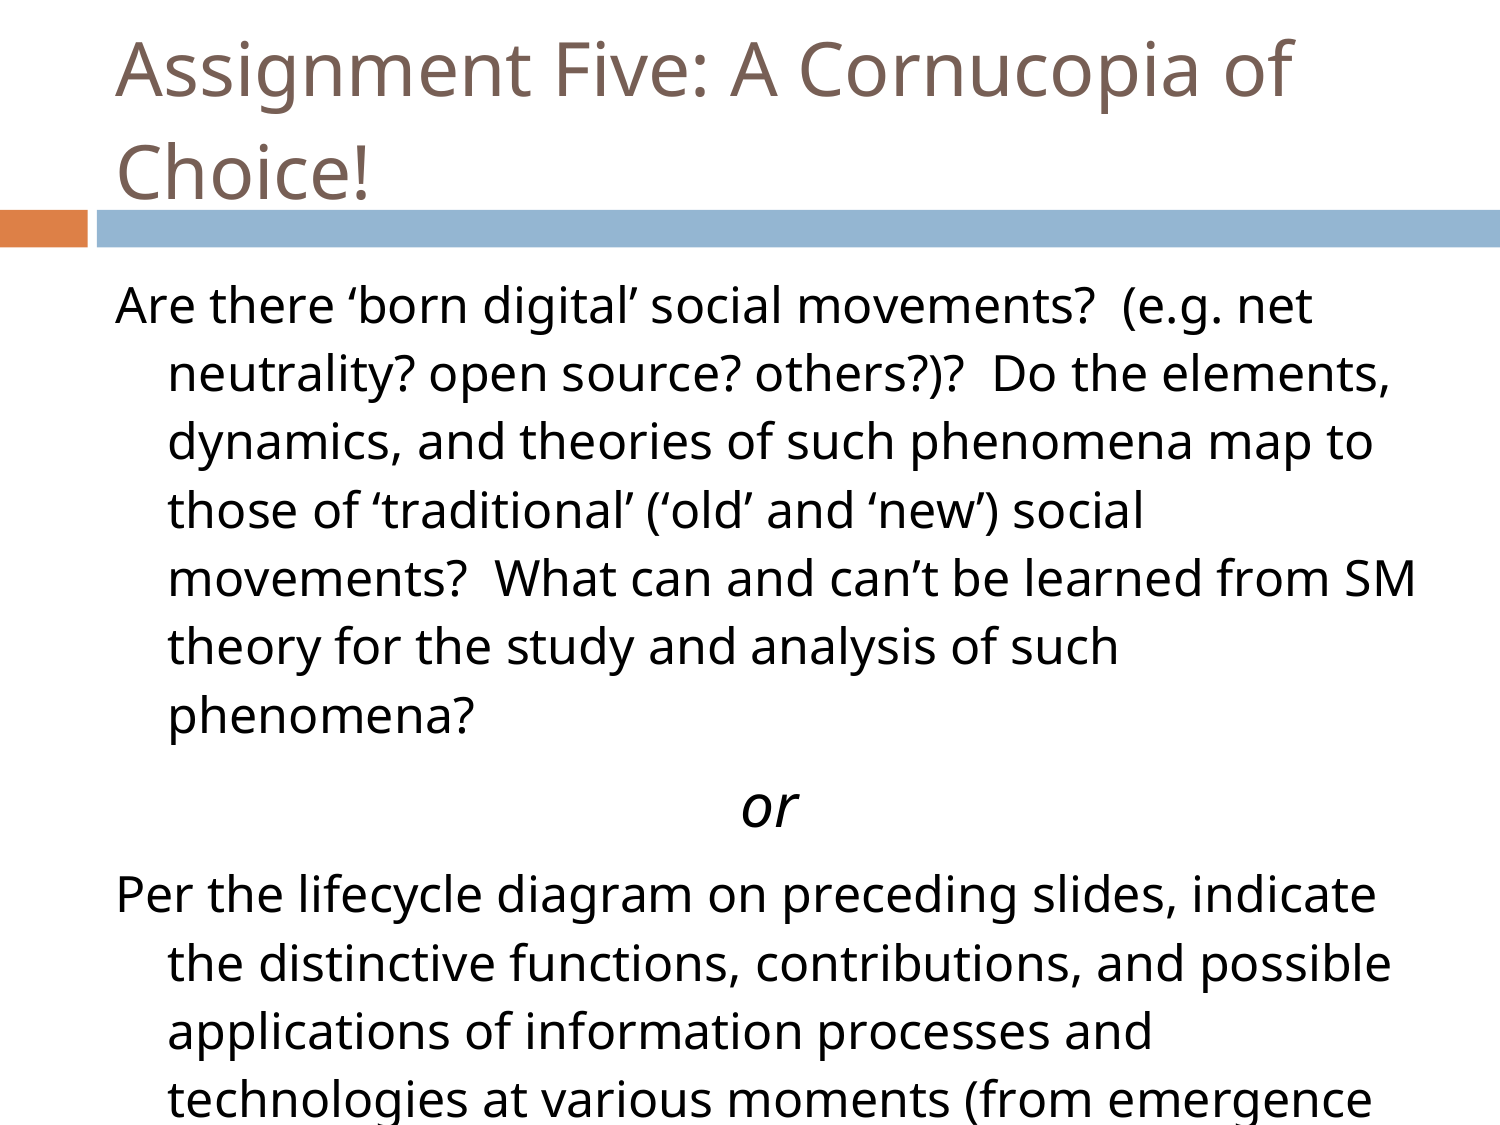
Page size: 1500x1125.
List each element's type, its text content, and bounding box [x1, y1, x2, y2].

list Are there ‘born digital’ social movements? (e.g. net neutrality? open source? others?)? Do the elements, dynamics, and theories of such phenomena map to those of ‘traditional’ (‘old’ and ‘new’) social movements? What can and can’t be learned from SM theory for the study and analysis of such phenomena? or Per the lifecycle diagram on preceding slides, indicate the distinctive functions, contributions, and possible applications of information processes and technologies at various moments (from emergence to decline or transformation) in the SM lifecycle. If it’s helpful, you may structure your discussion around an existing, nascent, or potential / imaginary social movement. [100, 262, 1438, 1100]
title Assignment Five: A Cornucopia of Choice! [100, 37, 1438, 201]
